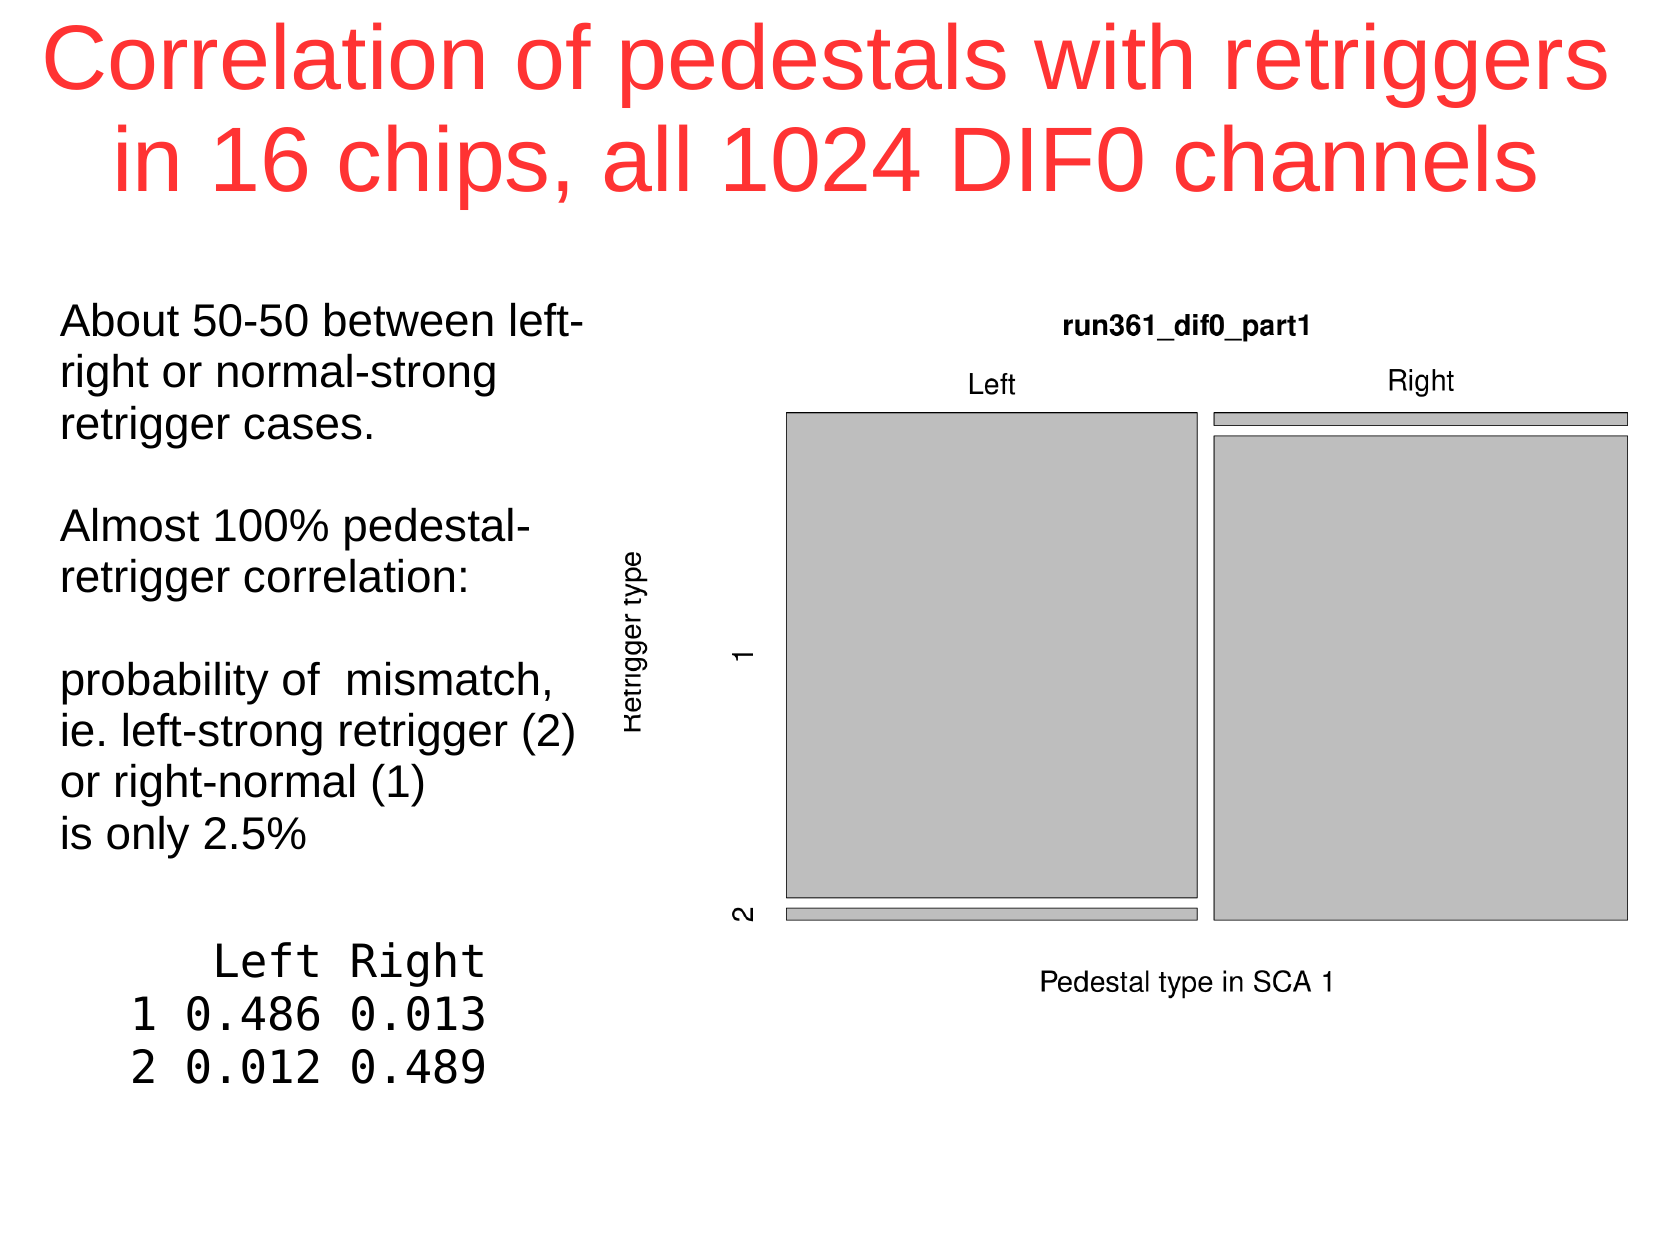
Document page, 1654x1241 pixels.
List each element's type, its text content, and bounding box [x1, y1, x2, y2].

text_box About 50-50 between left-right or normal-strong retrigger cases. Almost 100% pedestal-retrigger correlation: probability of mismatch, ie. left-strong retrigger (2) or right-normal (1) is only 2.5% [45, 287, 624, 1021]
title Correlation of pedestals with retriggers in 16 chips, all 1024 DIF0 channels [0, 0, 1654, 263]
text_box Left Right 1 0.486 0.013 2 0.012 0.489 [60, 927, 676, 1156]
picture [624, 287, 1654, 1015]
